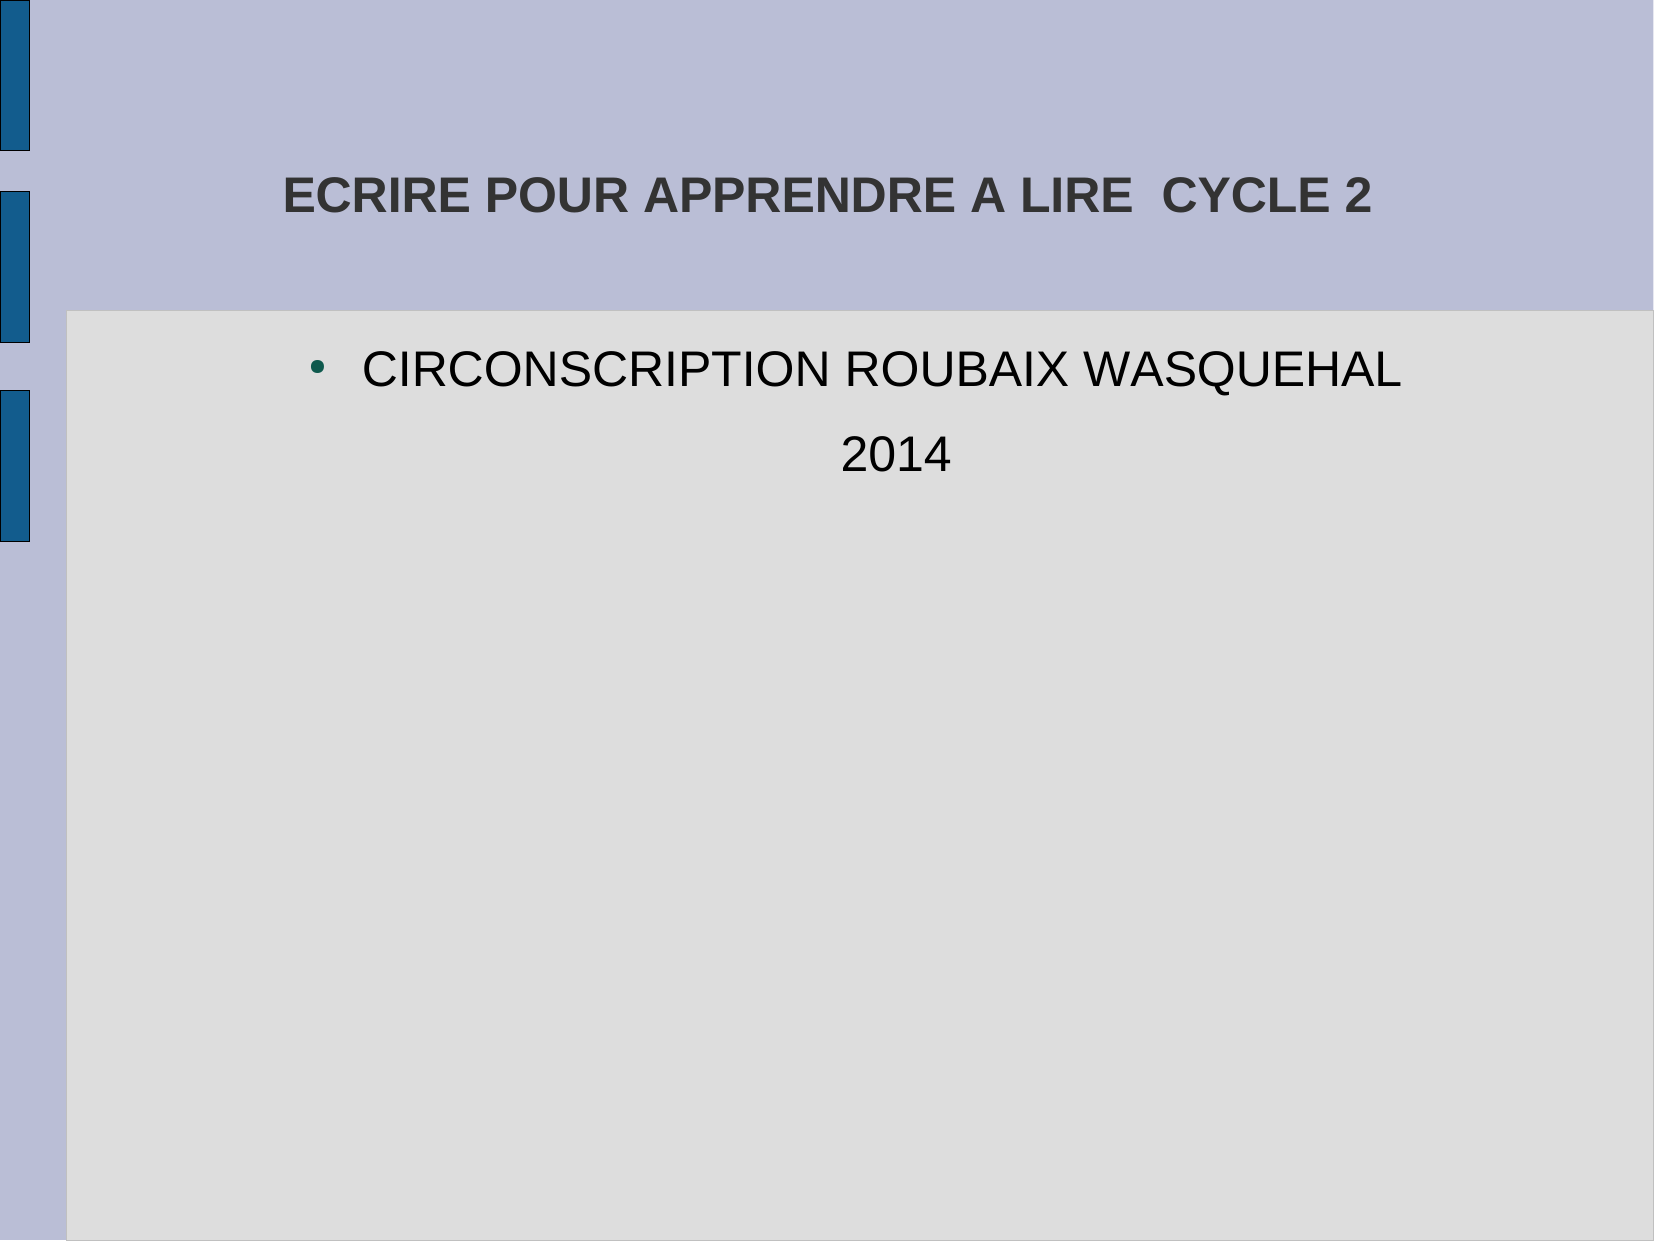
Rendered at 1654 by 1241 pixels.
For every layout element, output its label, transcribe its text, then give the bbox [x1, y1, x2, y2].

title ECRIRE POUR APPRENDRE A LIRE CYCLE 2 [121, 91, 1534, 299]
list CIRCONSCRIPTION ROUBAIX WASQUEHAL 2014 [147, 340, 1560, 1123]
